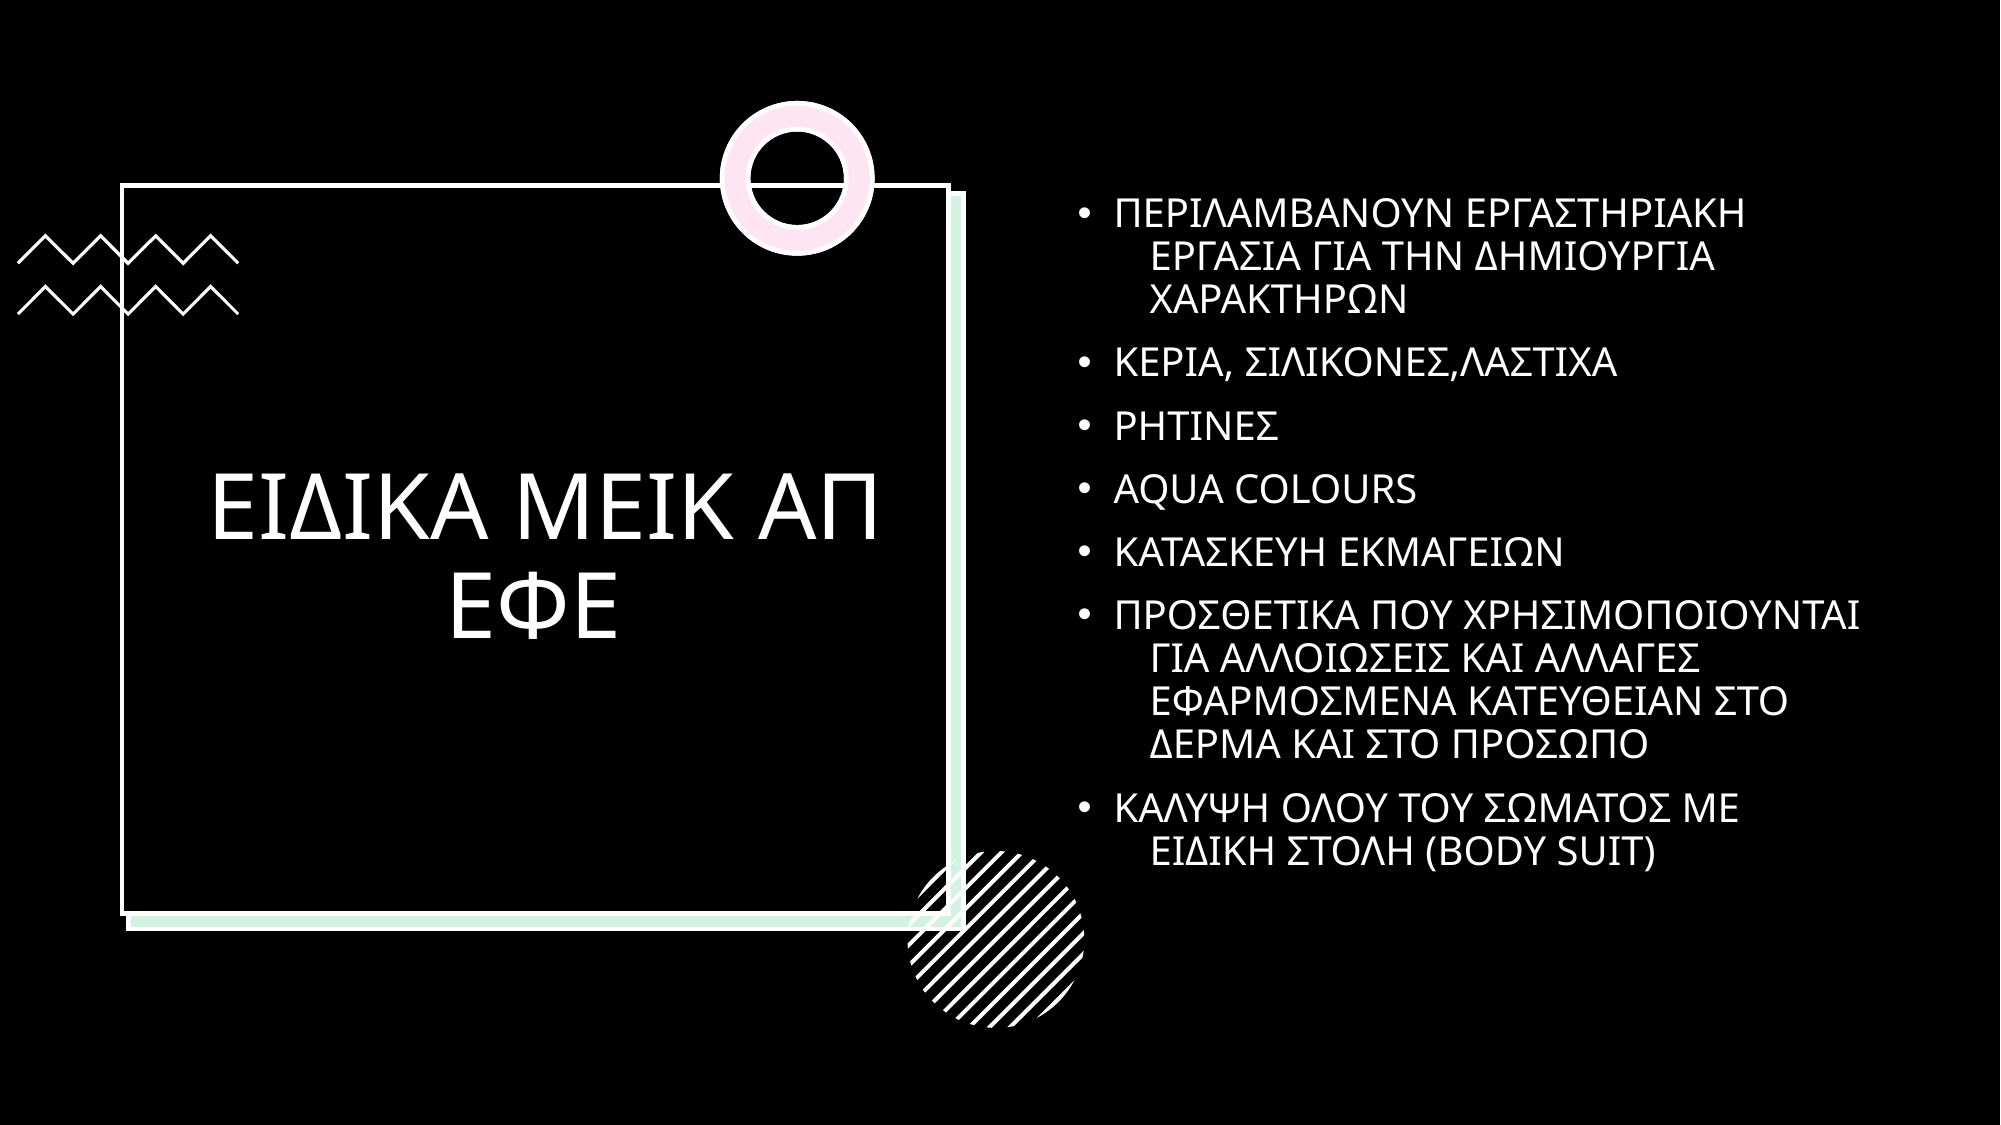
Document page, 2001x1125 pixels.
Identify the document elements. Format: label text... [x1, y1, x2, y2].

title ΕΙΔΙΚΑ ΜΕΙΚ ΑΠ ΕΦΕ [137, 228, 954, 892]
list ΠΕΡΙΛΑΜΒΑΝΟΥΝ ΕΡΓΑΣΤΗΡΙΑΚΗ ΕΡΓΑΣΙΑ ΓΙΑ ΤΗΝ ΔΗΜΙΟΥΡΓΙΑ ΧΑΡΑΚΤΗΡΩΝ ΚΕΡΙΑ, ΣΙΛΙΚΟΝΕΣ,ΛΑΣΤΙΧΑ ΡΗΤΙΝΕΣ AQUA COLOURS ΚΑΤΑΣΚΕΥΗ ΕΚΜΑΓΕΙΩΝ ΠΡΟΣΘΕΤΙΚΑ ΠΟΥ ΧΡΗΣΙΜΟΠΟΙΟΥΝΤΑΙ ΓΙΑ ΑΛΛΟΙΩΣΕΙΣ ΚΑΙ ΑΛΛΑΓΕΣ ΕΦΑΡΜΟΣΜΕΝΑ ΚΑΤΕΥΘΕΙΑΝ ΣΤΟ ΔΕΡΜΑ ΚΑΙ ΣΤΟ ΠΡΟΣΩΠΟ ΚΑΛΥΨΗ ΟΛΟΥ ΤΟΥ ΣΩΜΑΤΟΣ ΜΕ ΕΙΔΙΚΗ ΣΤΟΛΗ (BODY SUIT) [1062, 185, 1879, 900]
text_box [0, 0, 2000, 1125]
